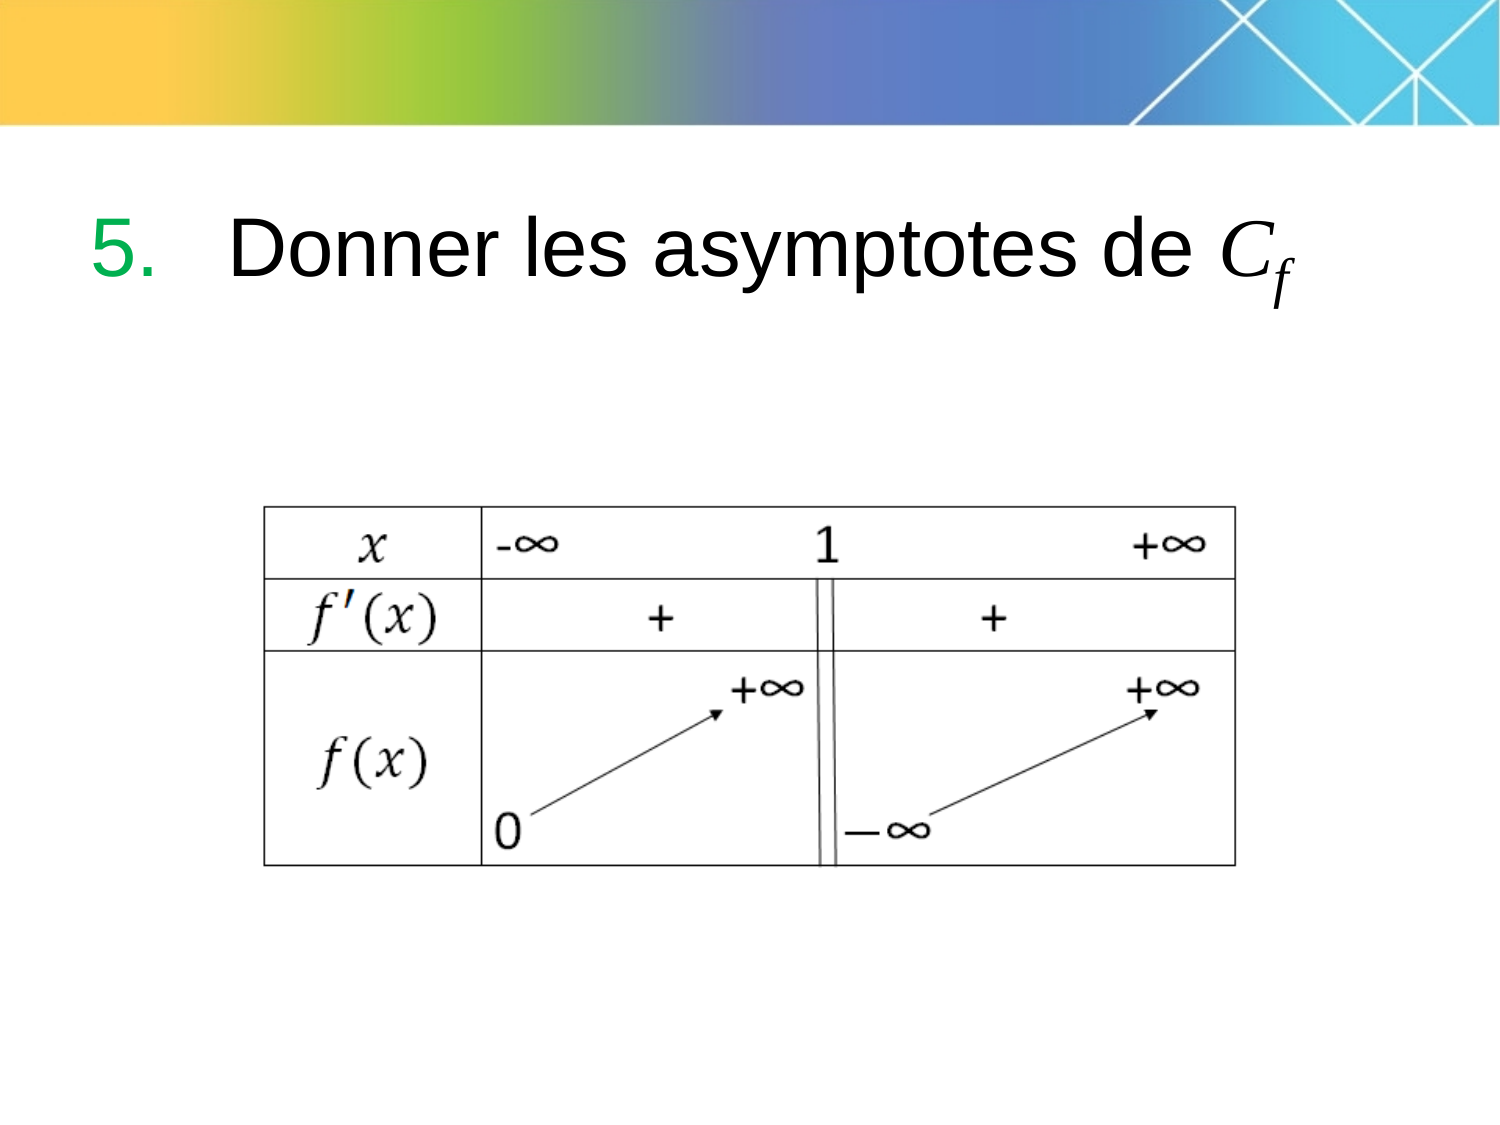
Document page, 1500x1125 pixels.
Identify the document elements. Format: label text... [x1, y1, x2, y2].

text_box Donner les asymptotes de Cf [75, 164, 1500, 338]
picture [245, 497, 1255, 879]
picture [0, 0, 1500, 127]
